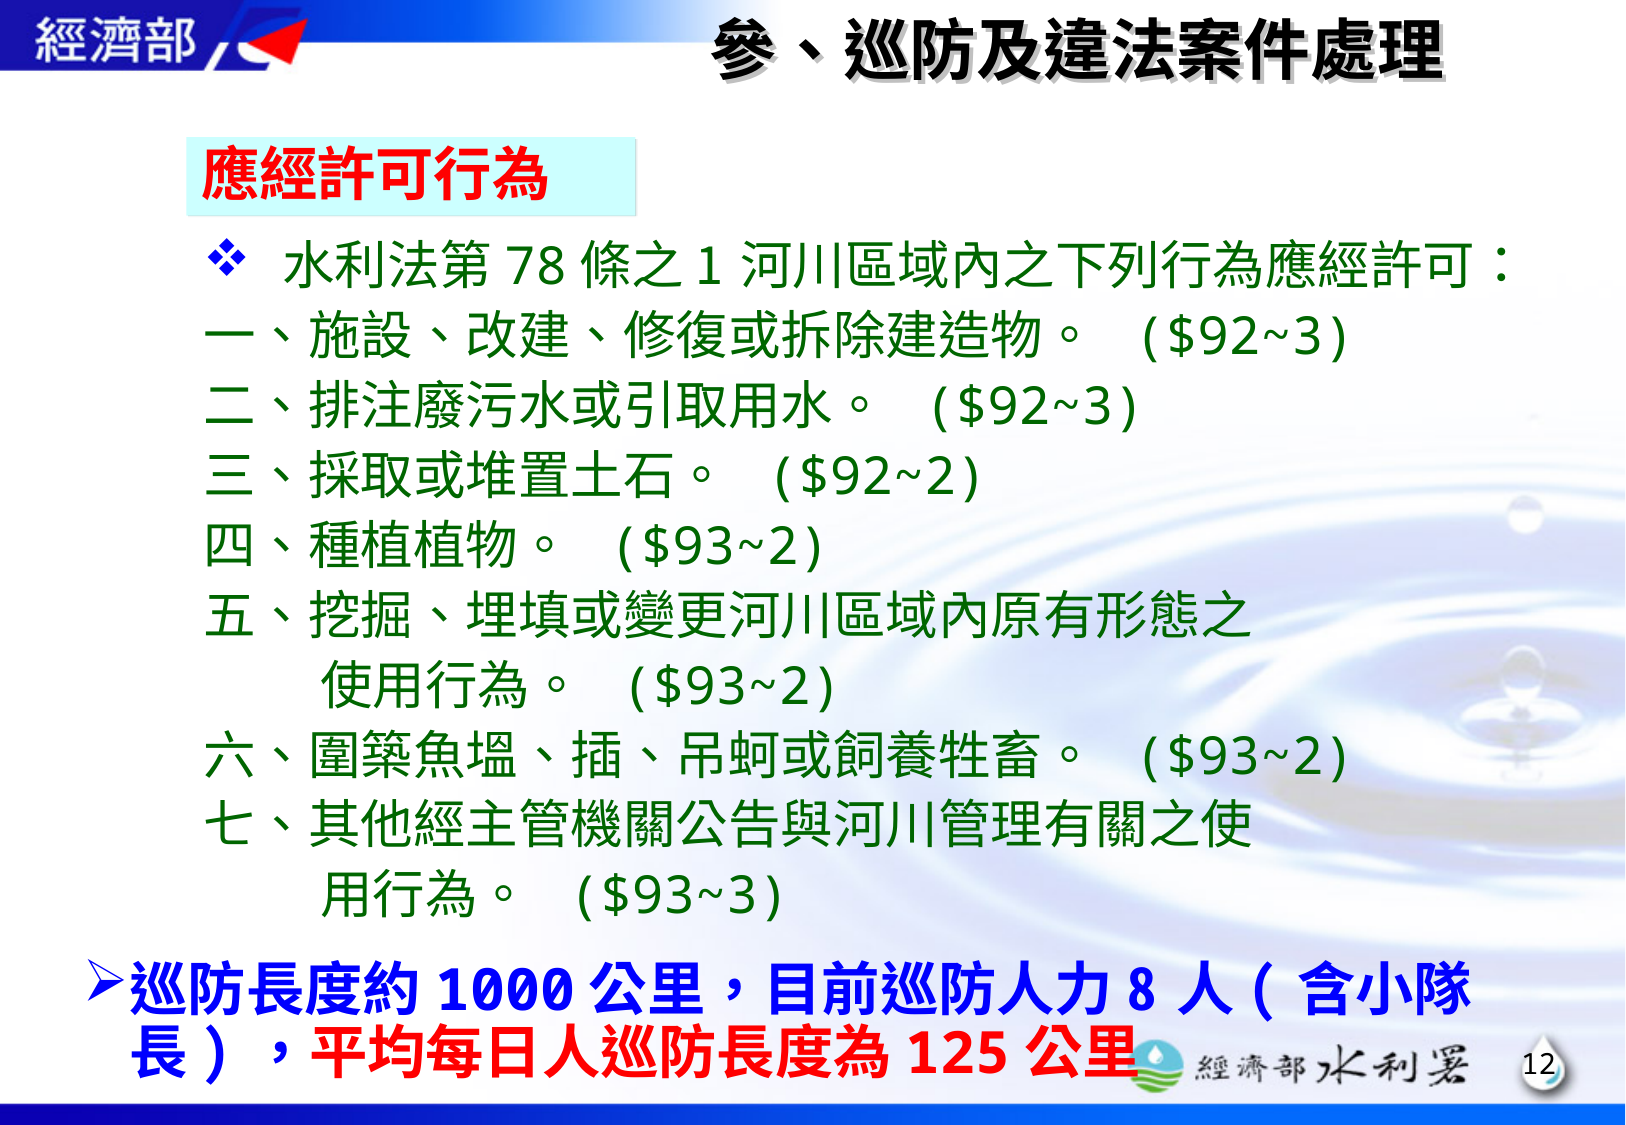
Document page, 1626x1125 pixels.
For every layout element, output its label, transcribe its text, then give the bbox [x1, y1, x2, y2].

text_box <編號> [1475, 1037, 1571, 1113]
picture [0, 0, 1626, 1125]
text_box 參、巡防及違法案件處理 [528, 0, 1626, 100]
list 水利法第78條之1河川區域內之下列行為應經許可： 一、施設、改建、修復或拆除建造物。 ($92~3) 二、排注廢污水或引取用水。 ($92~3) 三、採取或堆置土石。 ($92~2) 四、種植植物。 ($93~2) 五、挖掘、埋填或變更河川區域內原有形態之 使用行為。 ($93~2) 六、圍築魚塭、插、吊蚵或飼養牲畜。 ($93~2) 七、其他經主管機關公告與河川管理有關之使 用行為。 ($93~3) [115, 231, 1549, 988]
text_box 應經許可行為 [186, 137, 636, 216]
text_box 巡防長度約1000公里，目前巡防人力8人(含小隊長)，平均每日人巡防長度為125公里 [68, 952, 1540, 1094]
